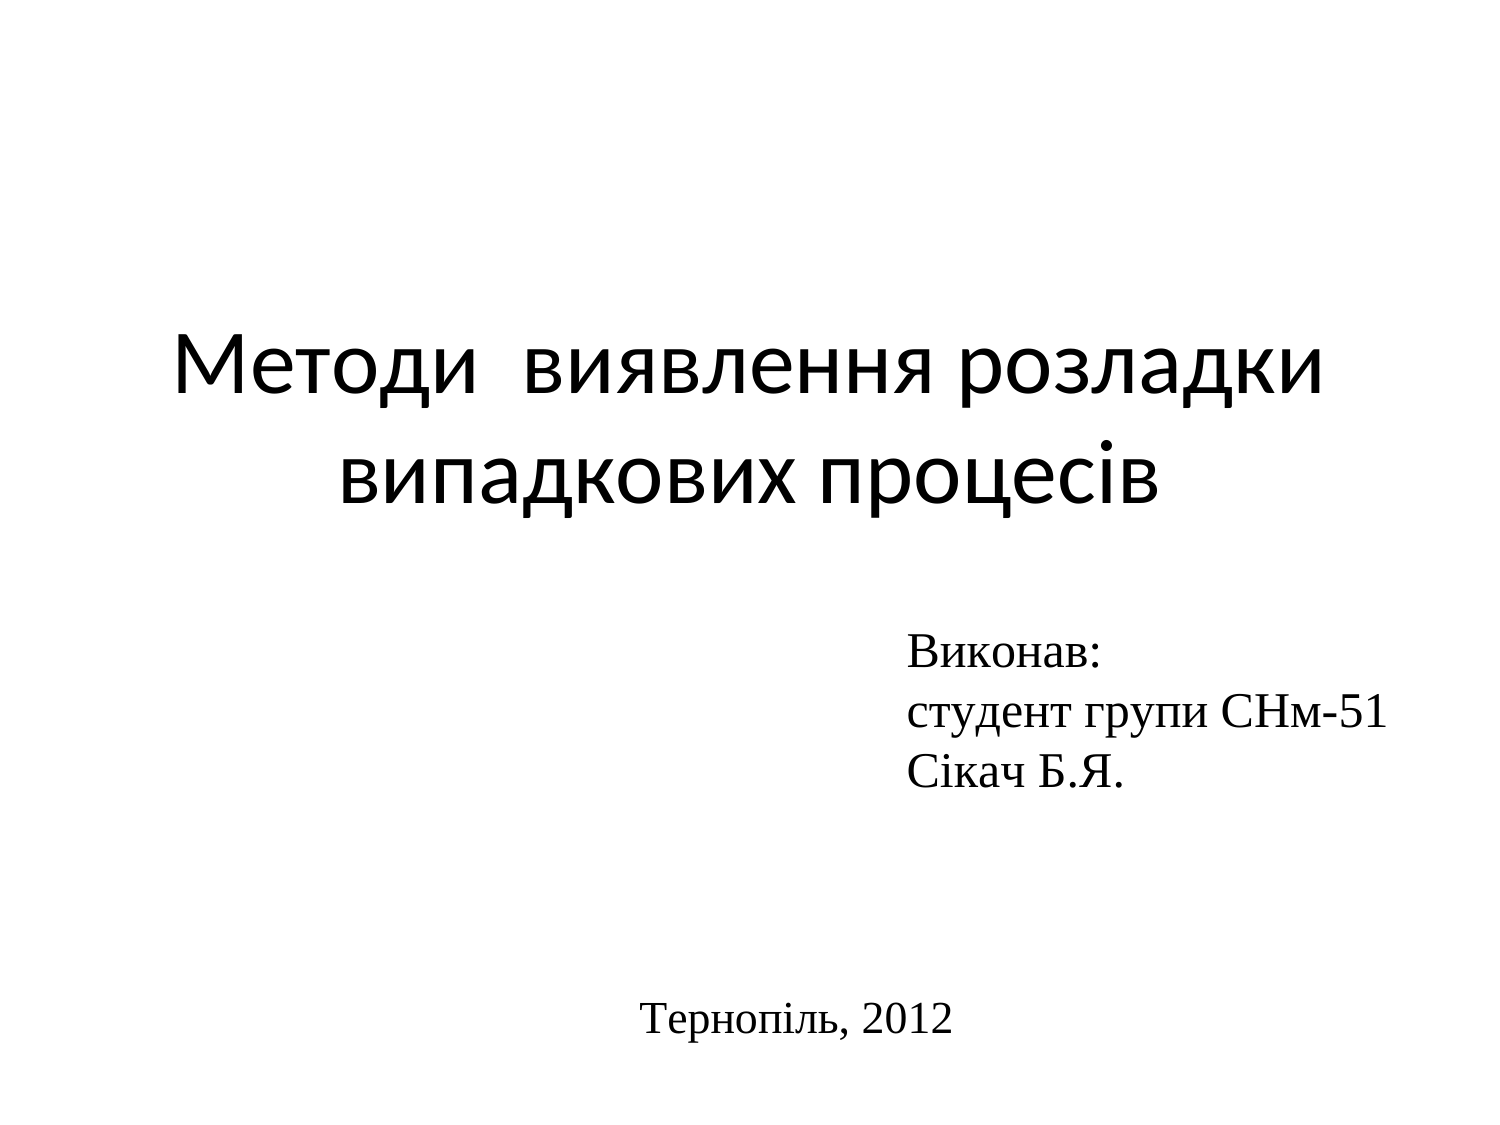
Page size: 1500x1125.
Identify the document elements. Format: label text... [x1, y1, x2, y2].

text_box Виконав: студент групи СНм-51 Сікач Б.Я. [891, 609, 1441, 898]
title Методи виявлення розладки випадкових процесів [112, 238, 1388, 584]
text_box Тернопіль, 2012 [624, 980, 969, 1051]
